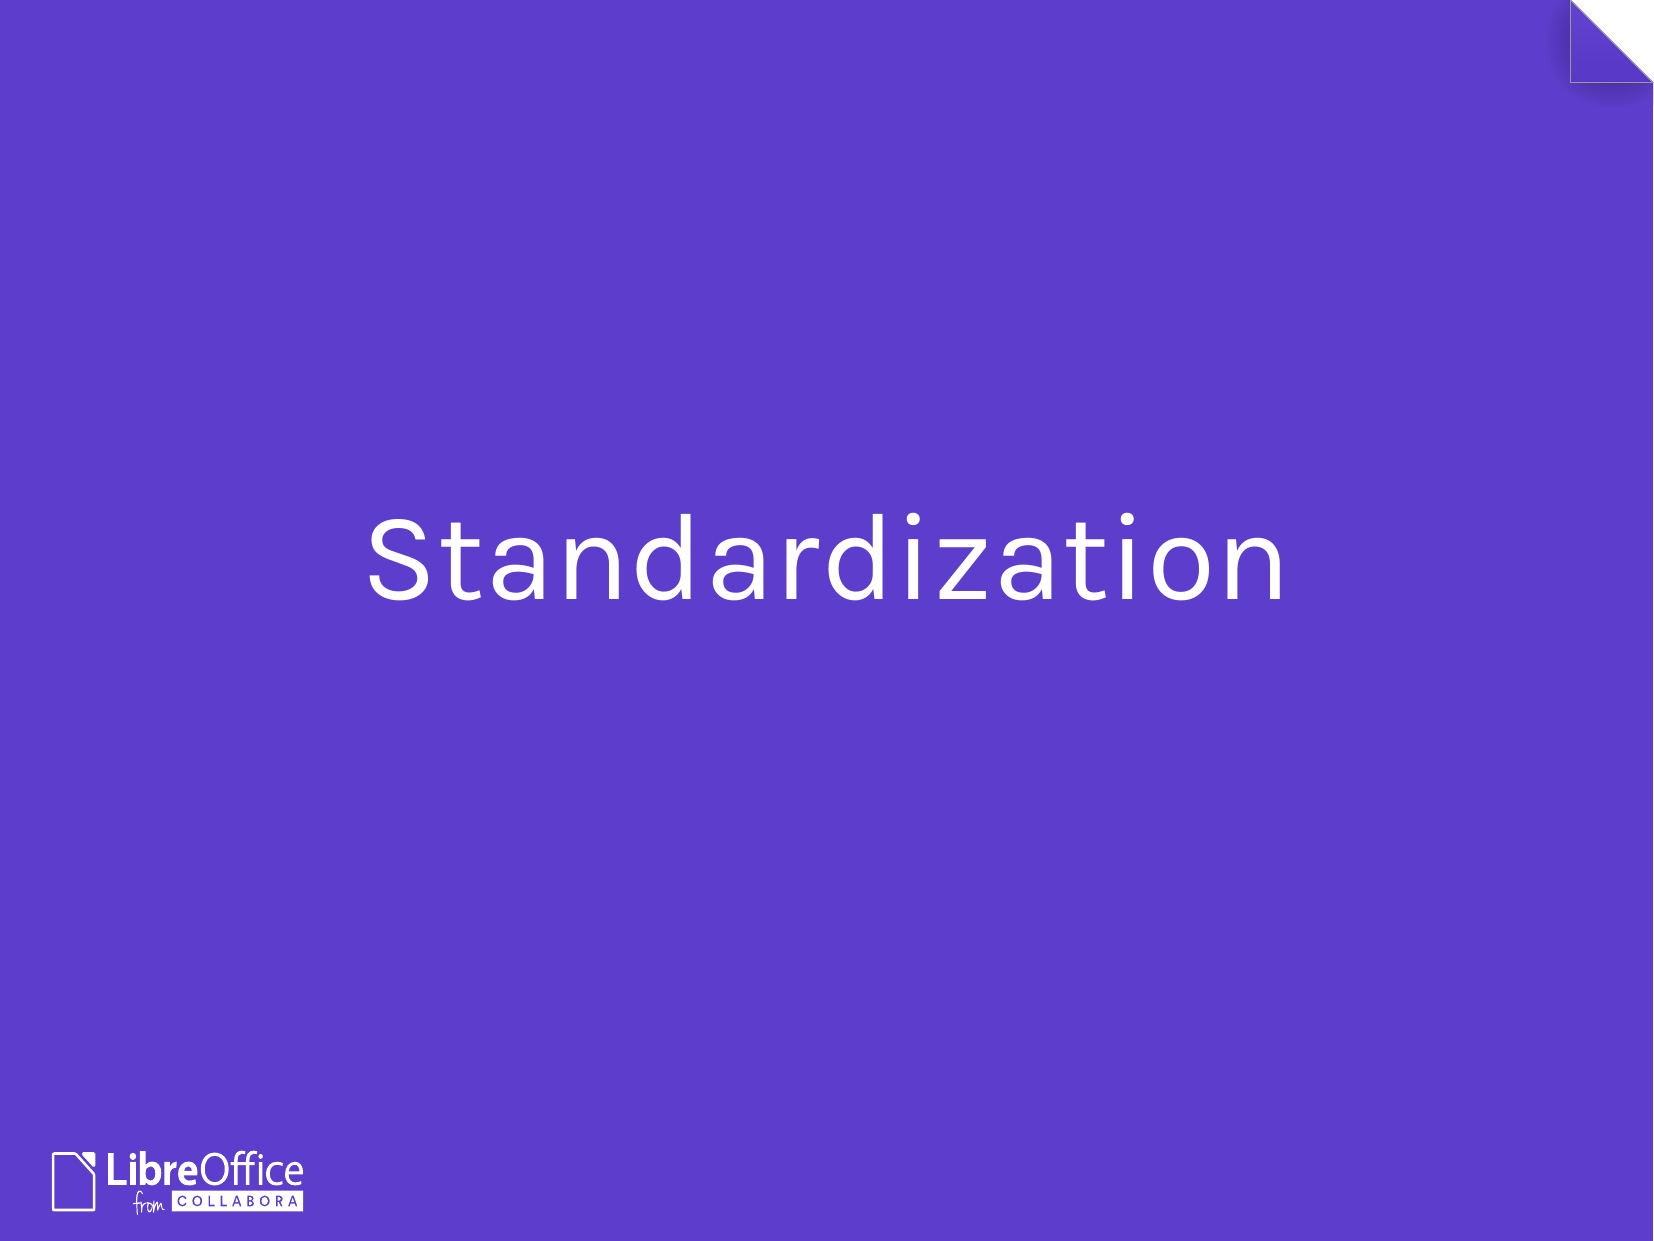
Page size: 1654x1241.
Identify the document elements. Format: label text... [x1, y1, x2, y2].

title Standardization [82, 454, 1571, 662]
